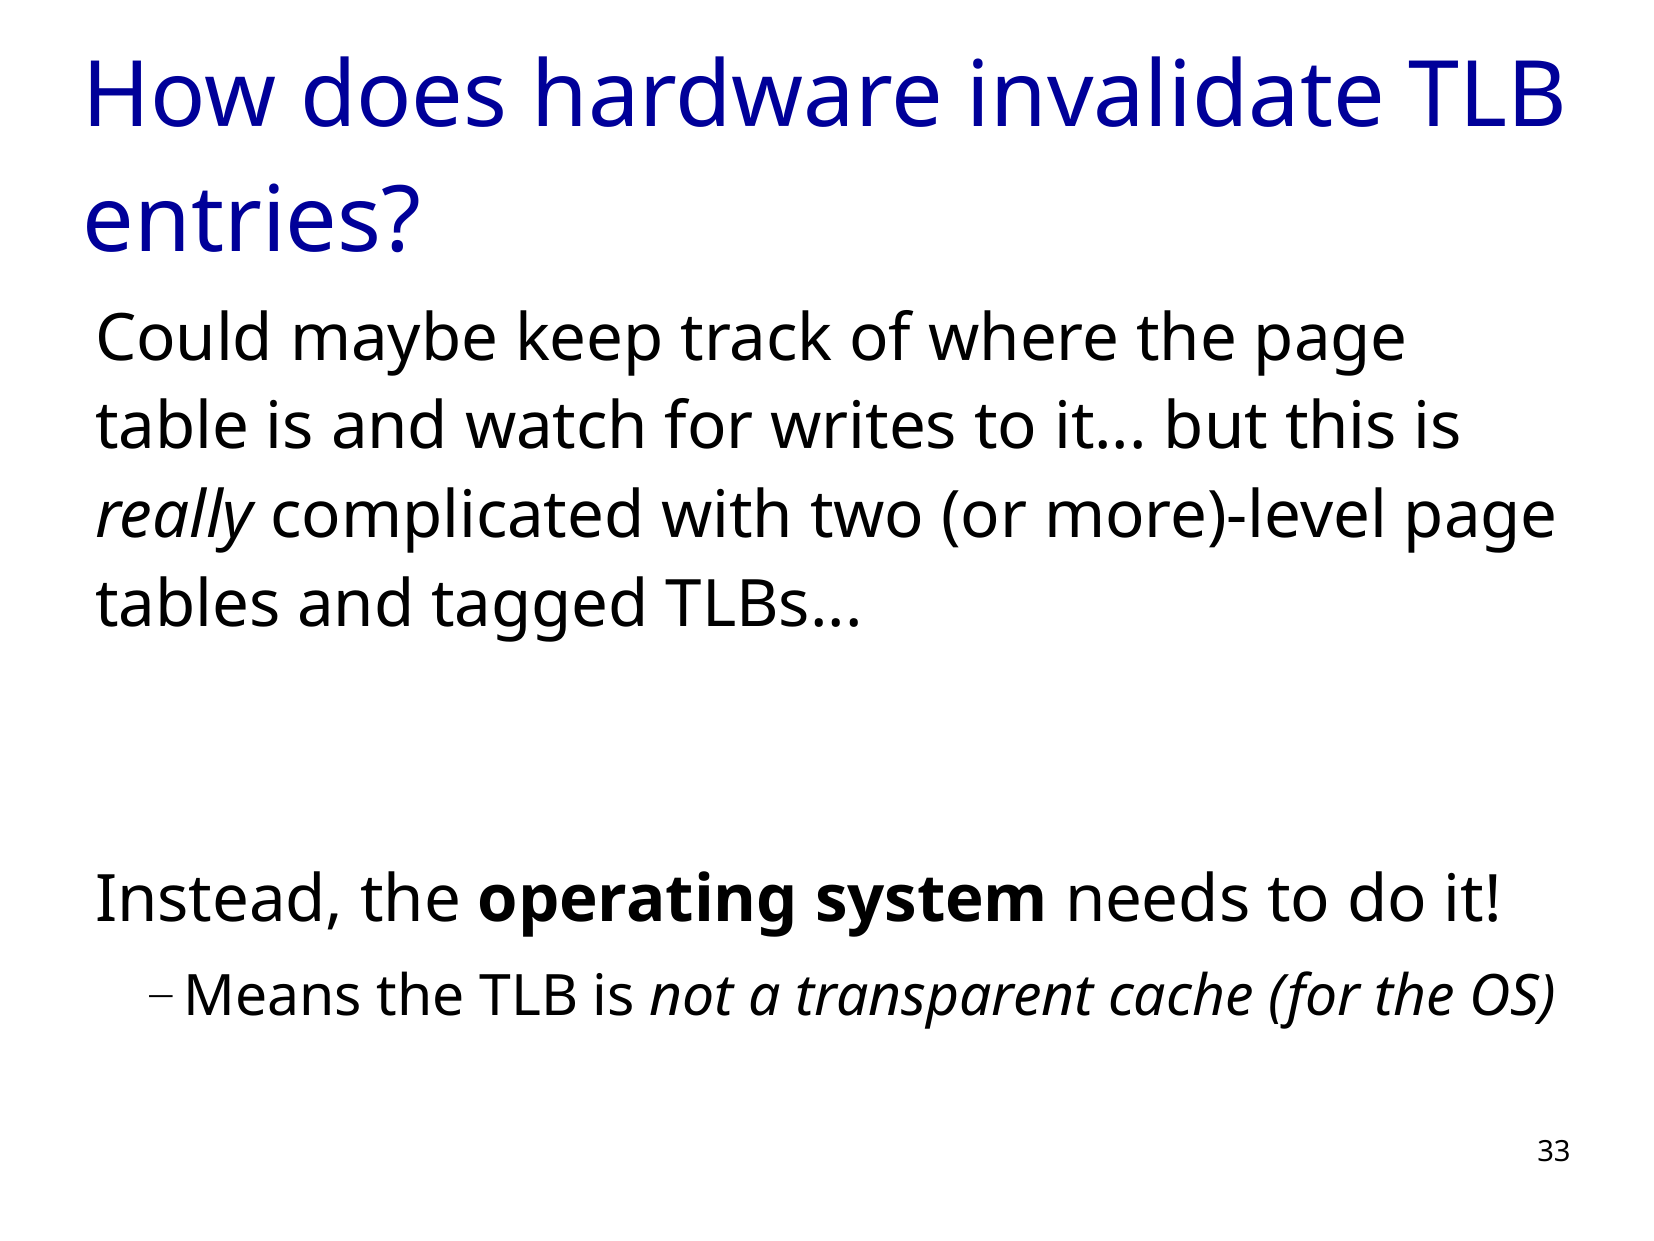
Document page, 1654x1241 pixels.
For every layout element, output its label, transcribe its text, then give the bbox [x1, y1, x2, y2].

list Could maybe keep track of where the page table is and watch for writes to it... but this is really complicated with two (or more)-level page tables and tagged TLBs... Instead, the operating system needs to do it! Means the TLB is not a transparent cache (for the OS) [60, 290, 1571, 1096]
title How does hardware invalidate TLB entries? [82, 49, 1571, 257]
